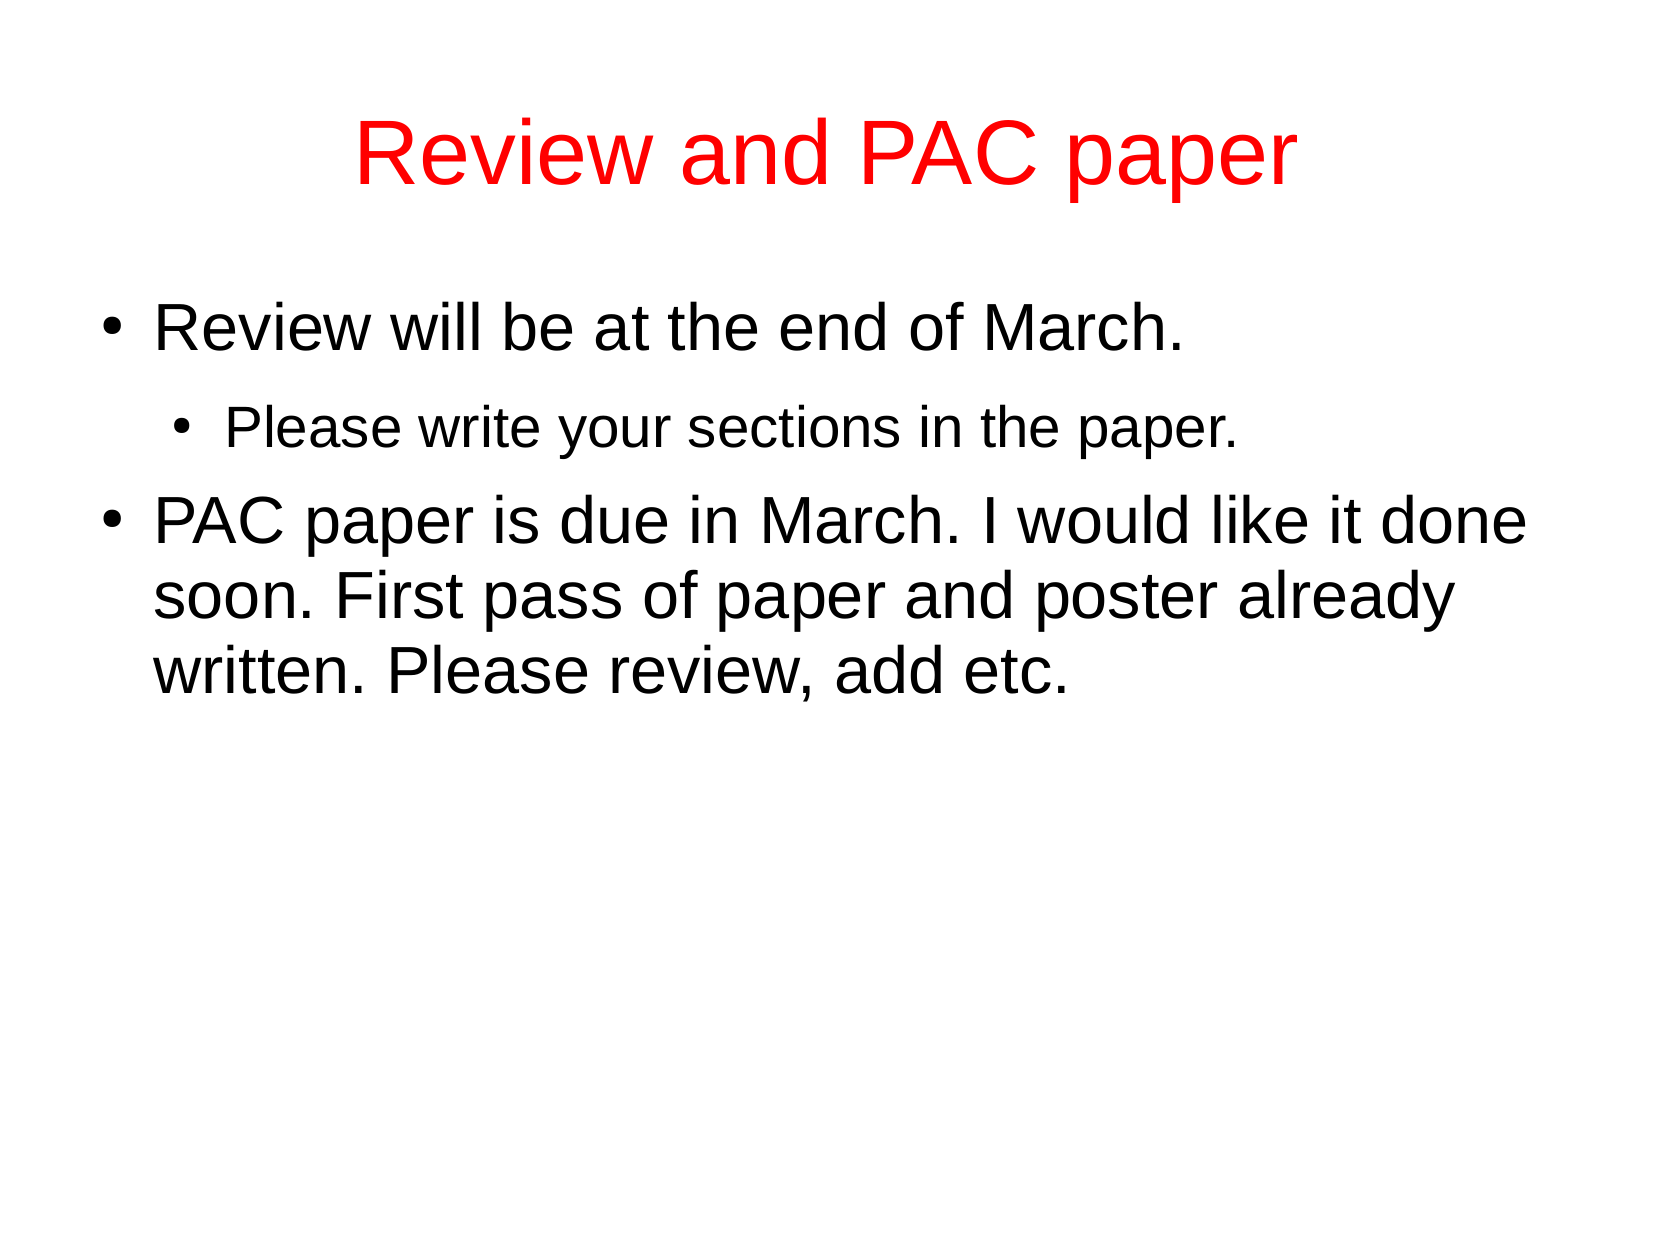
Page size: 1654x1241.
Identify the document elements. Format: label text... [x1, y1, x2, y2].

title Review and PAC paper [82, 49, 1571, 257]
list Review will be at the end of March. Please write your sections in the paper. PAC paper is due in March. I would like it done soon. First pass of paper and poster already written. Please review, add etc. [82, 290, 1571, 1109]
